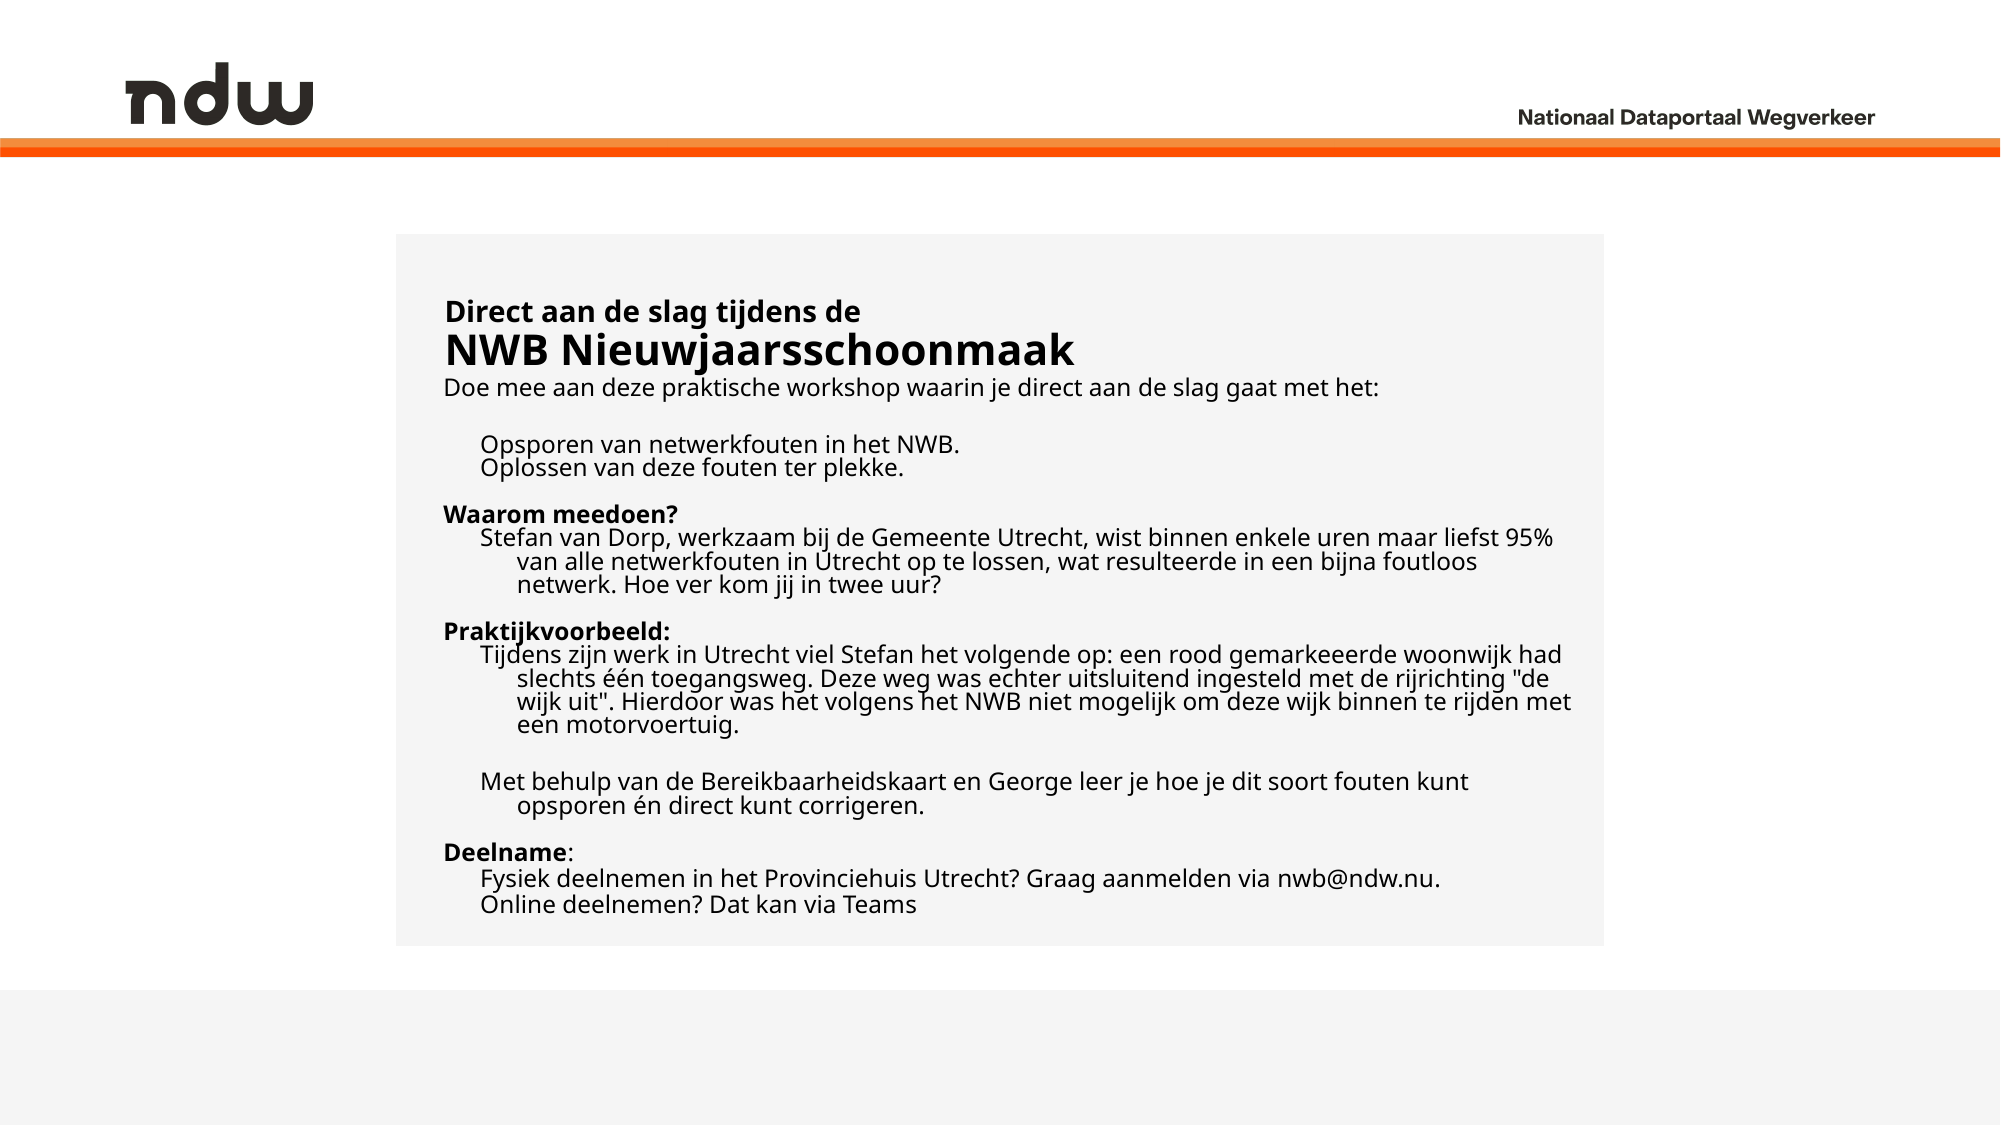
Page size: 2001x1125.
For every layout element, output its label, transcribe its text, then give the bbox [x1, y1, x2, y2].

list Doe mee aan deze praktische workshop waarin je direct aan de slag gaat met het: Opsporen van netwerkfouten in het NWB. Oplossen van deze fouten ter plekke. Waarom meedoen? Stefan van Dorp, werkzaam bij de Gemeente Utrecht, wist binnen enkele uren maar liefst 95% van alle netwerkfouten in Utrecht op te lossen, wat resulteerde in een bijna foutloos netwerk. Hoe ver kom jij in twee uur? Praktijkvoorbeeld: Tijdens zijn werk in Utrecht viel Stefan het volgende op: een rood gemarkeeerde woonwijk had slechts één toegangsweg. Deze weg was echter uitsluitend ingesteld met de rijrichting "de wijk uit". Hierdoor was het volgens het NWB niet mogelijk om deze wijk binnen te rijden met een motorvoertuig. Met behulp van de Bereikbaarheidskaart en George leer je hoe je dit soort fouten kunt opsporen én direct kunt corrigeren. Deelname: Fysiek deelnemen in het Provinciehuis Utrecht? Graag aanmelden via nwb@ndw.nu. Online deelnemen? Dat kan via Teams [429, 382, 1598, 942]
title Direct aan de slag tijdens de NWB Nieuwjaarsschoonmaak [429, 260, 1598, 355]
